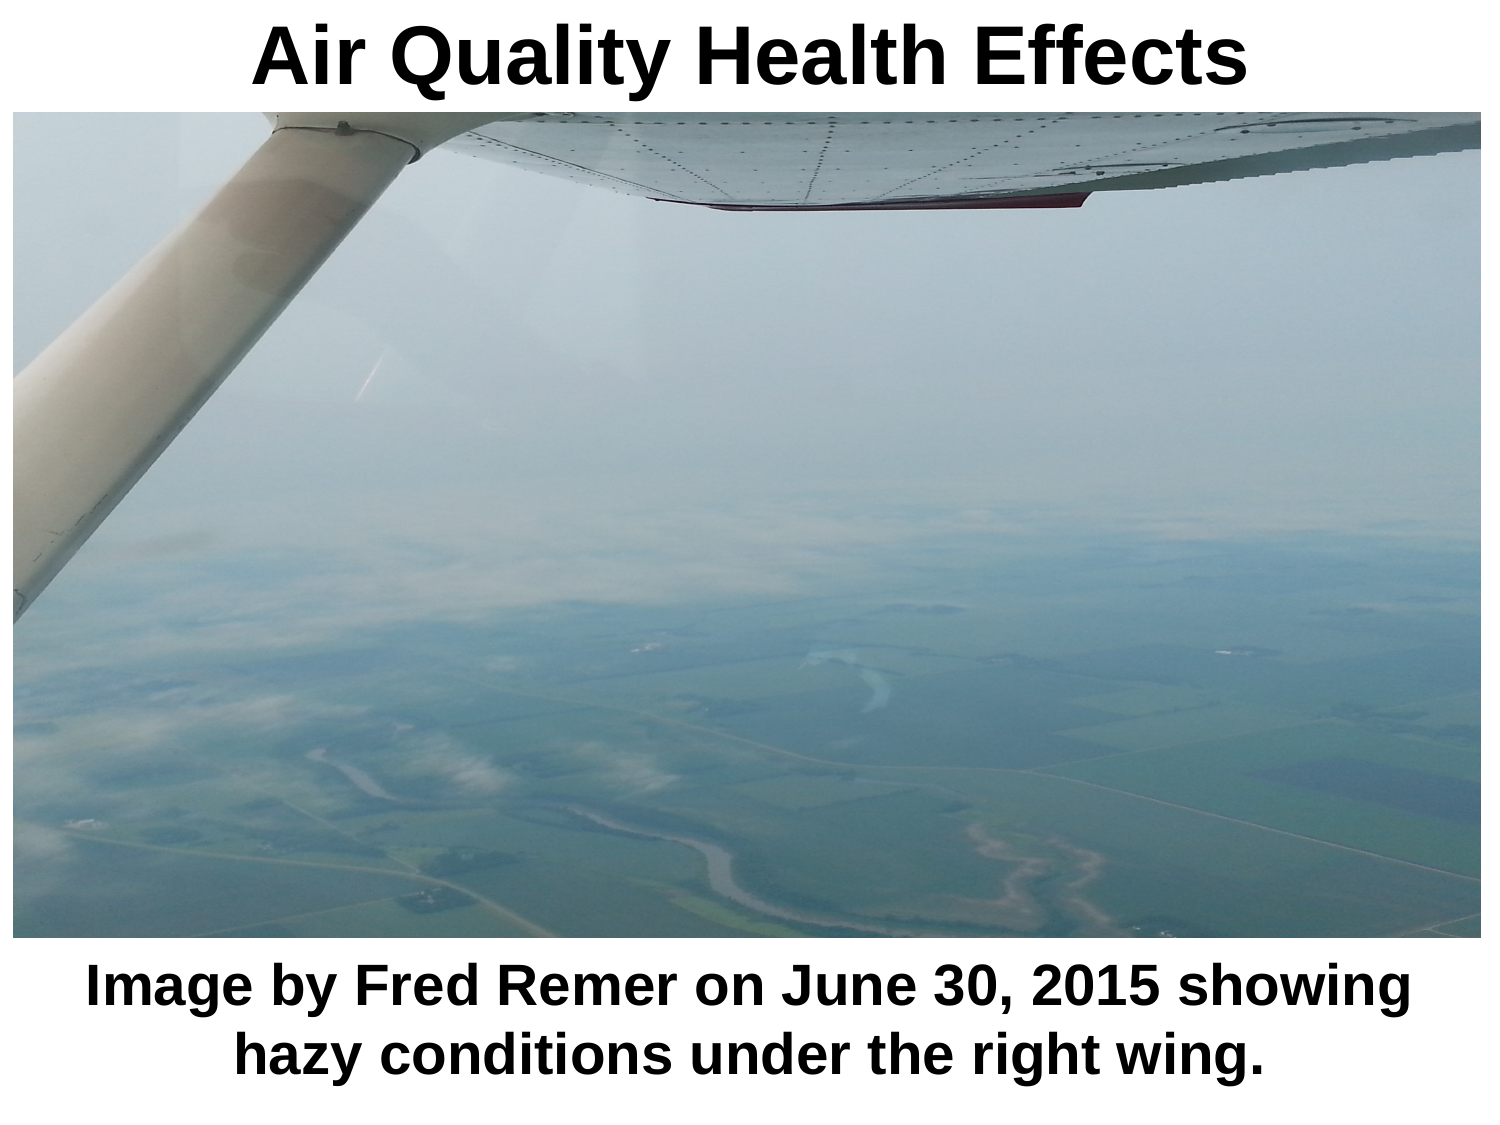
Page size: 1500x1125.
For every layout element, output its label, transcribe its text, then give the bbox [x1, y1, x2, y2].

text_box Air Quality Health Effects [0, 9, 1500, 104]
picture [13, 112, 1481, 938]
text_box Image by Fred Remer on June 30, 2015 showing hazy conditions under the right wing. [0, 939, 1500, 1110]
